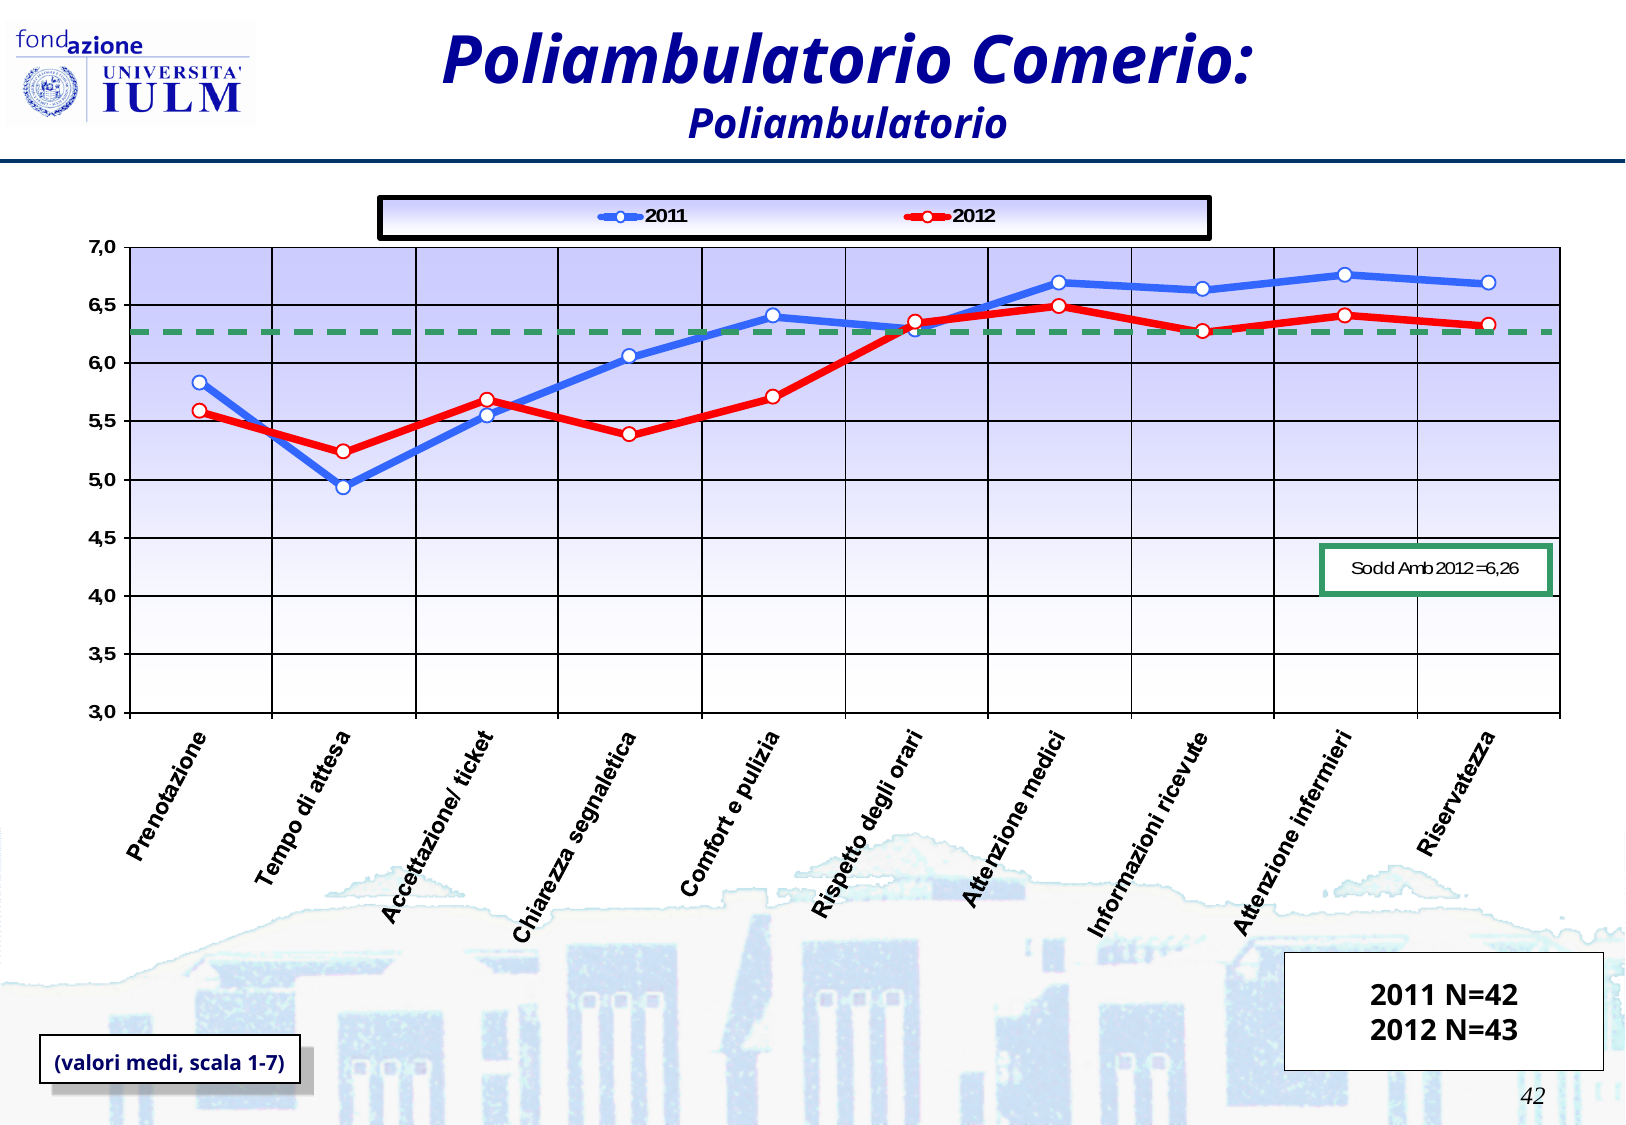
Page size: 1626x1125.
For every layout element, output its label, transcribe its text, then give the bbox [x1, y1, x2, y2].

picture [5, 19, 256, 127]
text_box 2011 N=42 2012 N=43 [1284, 952, 1604, 1071]
picture [46, 184, 1564, 1125]
text_box Poliambulatorio Comerio: Poliambulatorio [304, 18, 1392, 144]
